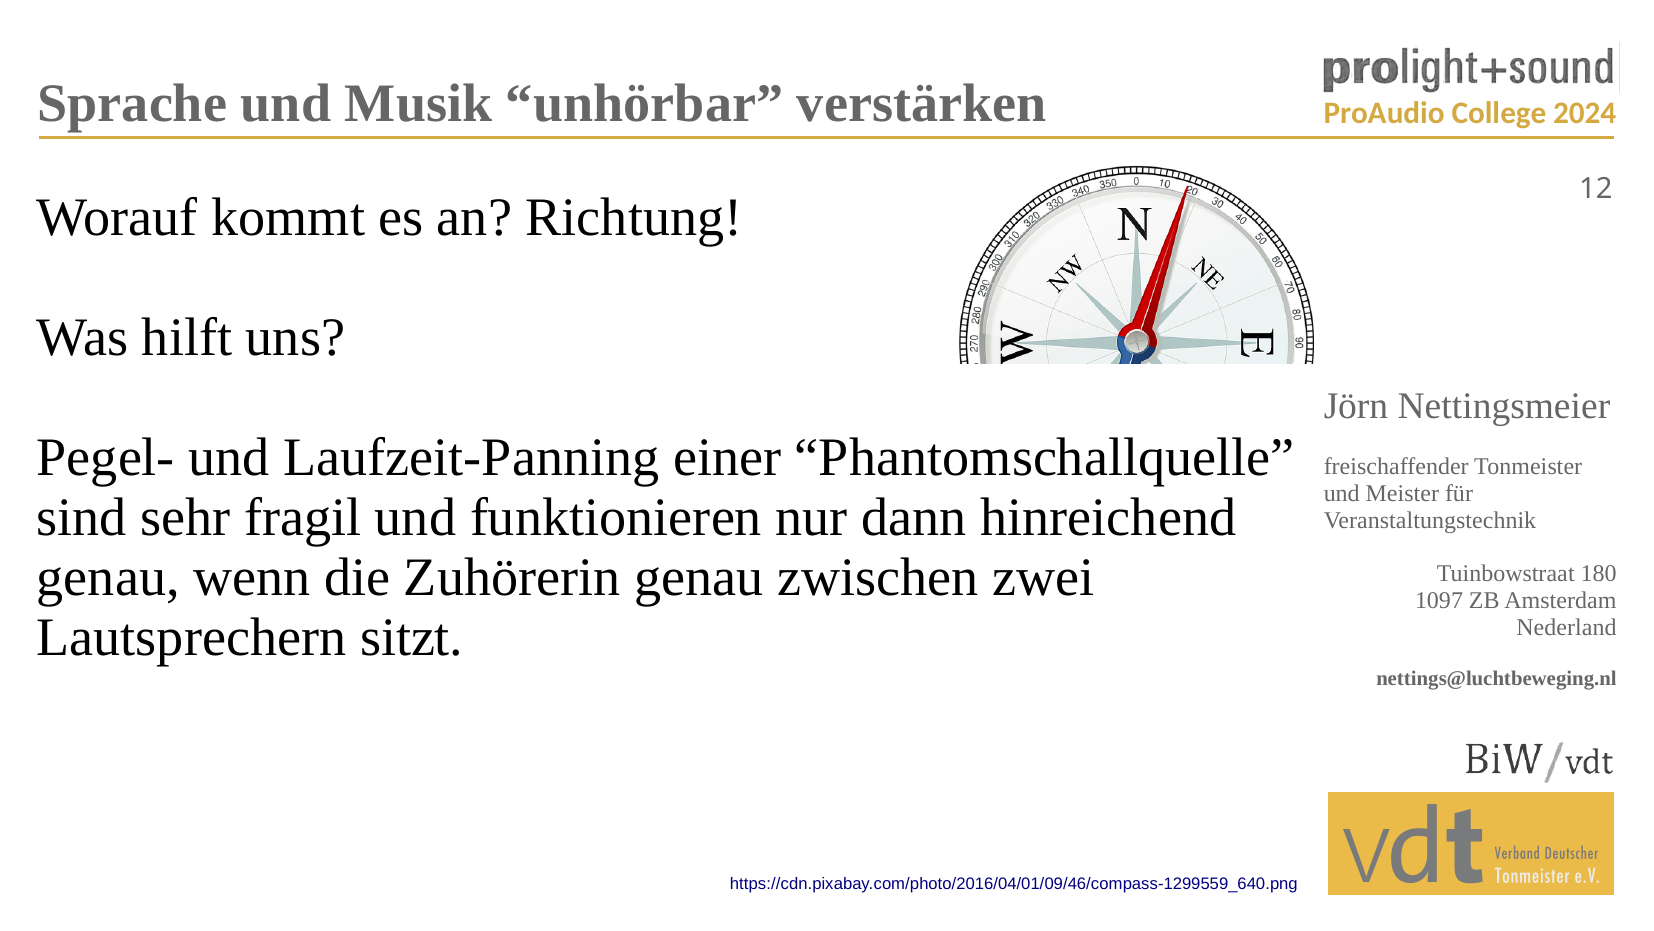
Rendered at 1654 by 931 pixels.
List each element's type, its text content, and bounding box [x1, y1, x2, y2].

picture [956, 150, 1314, 364]
picture [1318, 42, 1620, 93]
title Sprache und Musik “unhörbar” verstärken [37, 43, 1275, 164]
text_box https://cdn.pixabay.com/photo/2016/04/01/09/46/compass-1299559_640.png [495, 866, 1314, 908]
list Worauf kommt es an? Richtung! Was hilft uns? Pegel- und Laufzeit-Panning einer “Phantomschallquelle” sind sehr fragil und funktionieren nur dann hinreichend genau, wenn die Zuhörerin genau zwischen zwei Lautsprechern sitzt. [36, 187, 1312, 913]
